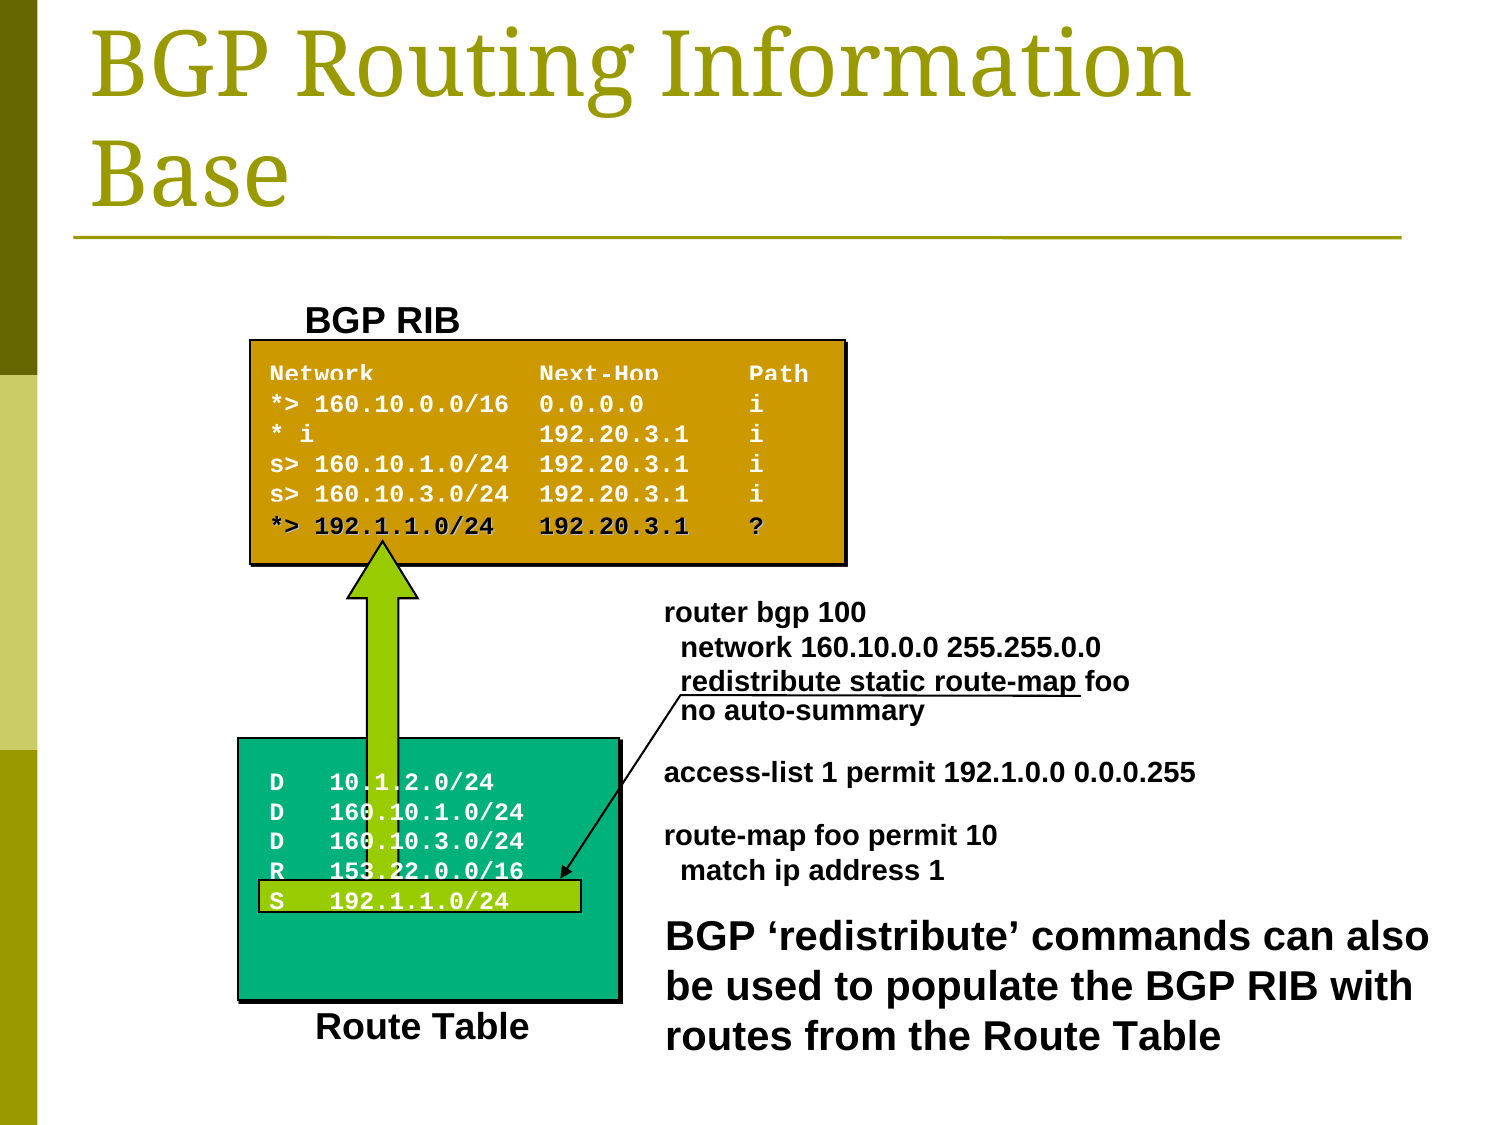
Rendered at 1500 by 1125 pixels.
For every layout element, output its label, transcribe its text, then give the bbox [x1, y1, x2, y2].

text_box [237, 340, 845, 1001]
text_box BGP ‘redistribute’ commands can also be used to populate the BGP RIB with routes from the Route Table [650, 901, 1459, 1067]
text_box BGP RIB [289, 288, 476, 349]
title BGP Routing Information Base [75, 0, 1426, 233]
text_box *> 192.1.1.0/24 192.20.3.1 ? [254, 501, 780, 540]
text_box router bgp 100 network 160.10.0.0 255.255.0.0 redistribute static route-map foo no auto-summary access-list 1 permit 192.1.0.0 0.0.0.255 route-map foo permit 10 match ip address 1 [649, 585, 1212, 895]
text_box *> 160.10.0.0/16 0.0.0.0 i * i 192.20.3.1 i s> 160.10.1.0/24 192.20.3.1 i s> 160.10.3.0/24 192.20.3.1 i [254, 379, 780, 501]
text_box Network Next-Hop Path [254, 349, 825, 396]
text_box D 10.1.2.0/24 D 160.10.1.0/24 D 160.10.3.0/24 R 153.22.0.0/16 S 192.1.1.0/24 [254, 757, 540, 923]
text_box Route Table [300, 994, 545, 1055]
